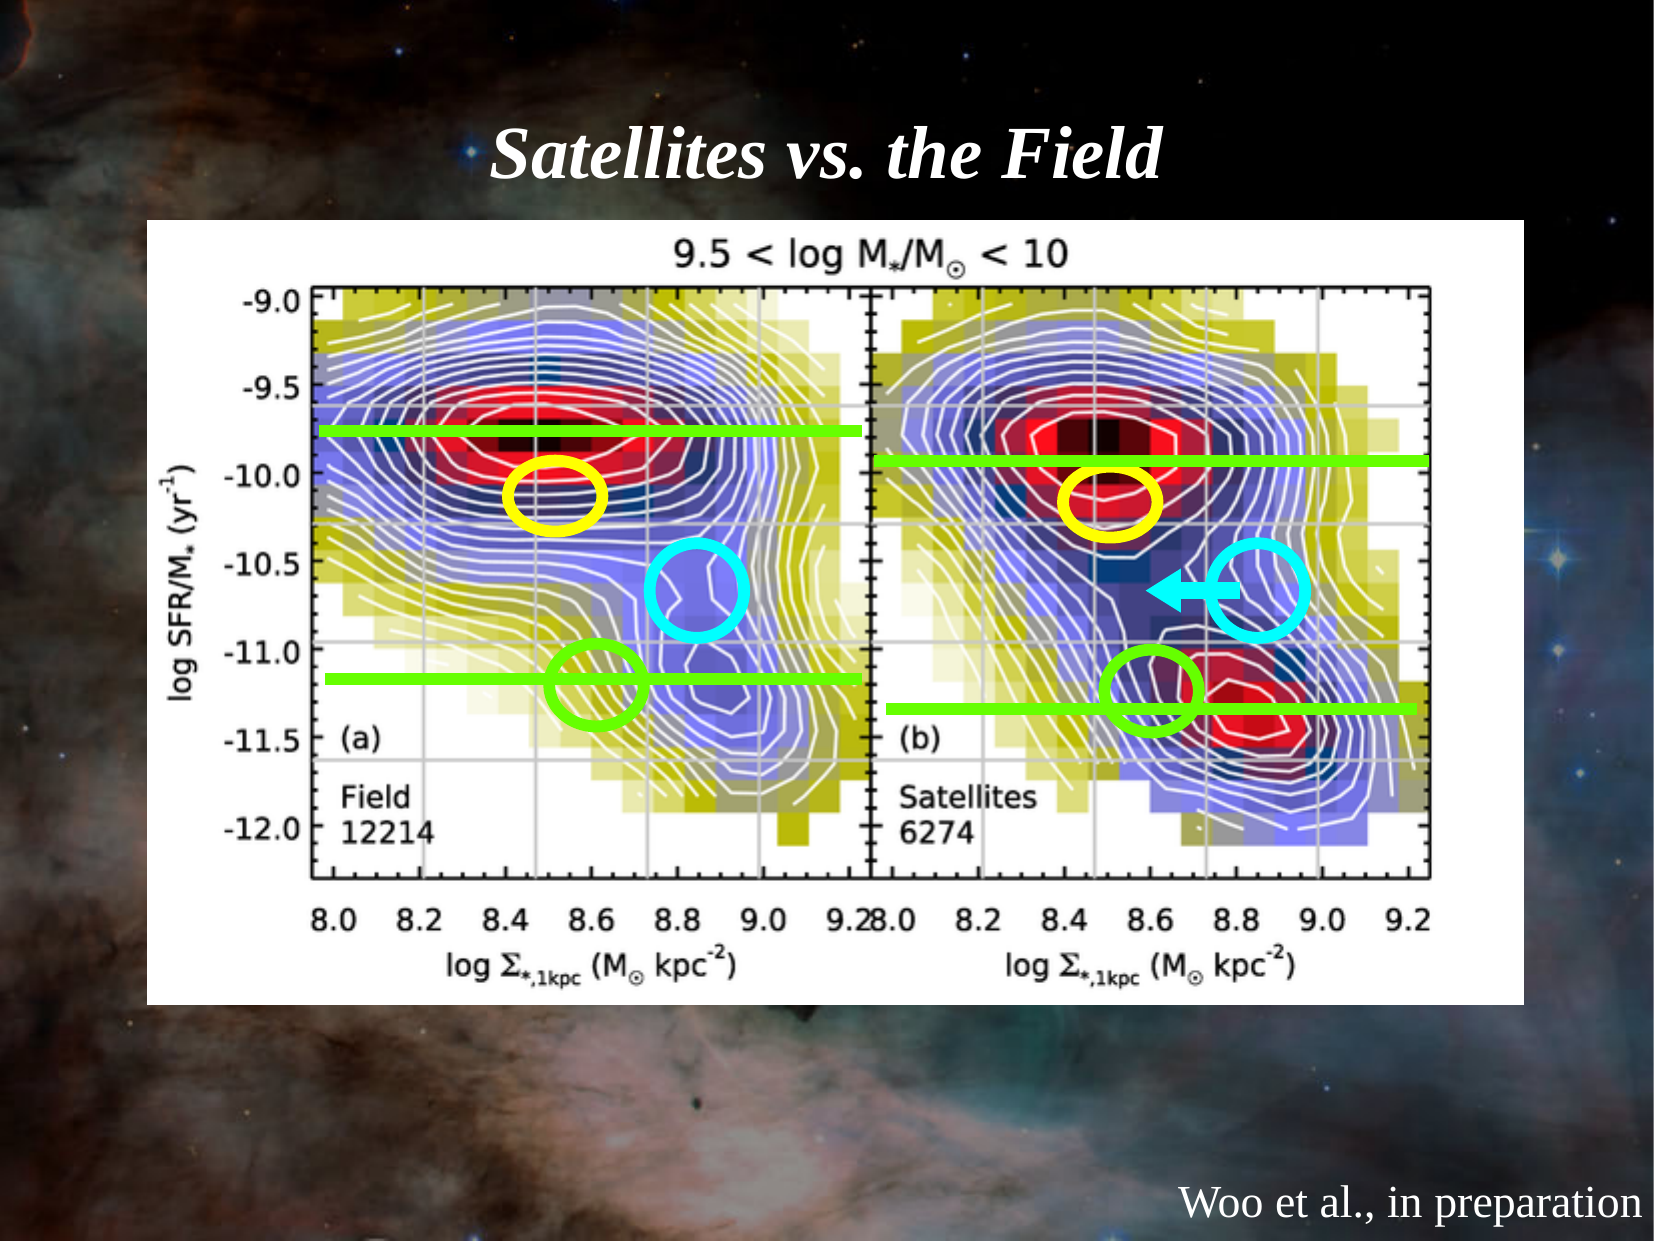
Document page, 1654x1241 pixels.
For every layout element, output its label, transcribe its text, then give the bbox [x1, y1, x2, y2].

picture [0, 0, 1654, 1241]
text_box Woo et al., in preparation [1163, 1169, 1654, 1236]
title Satellites vs. the Field [82, 49, 1571, 257]
